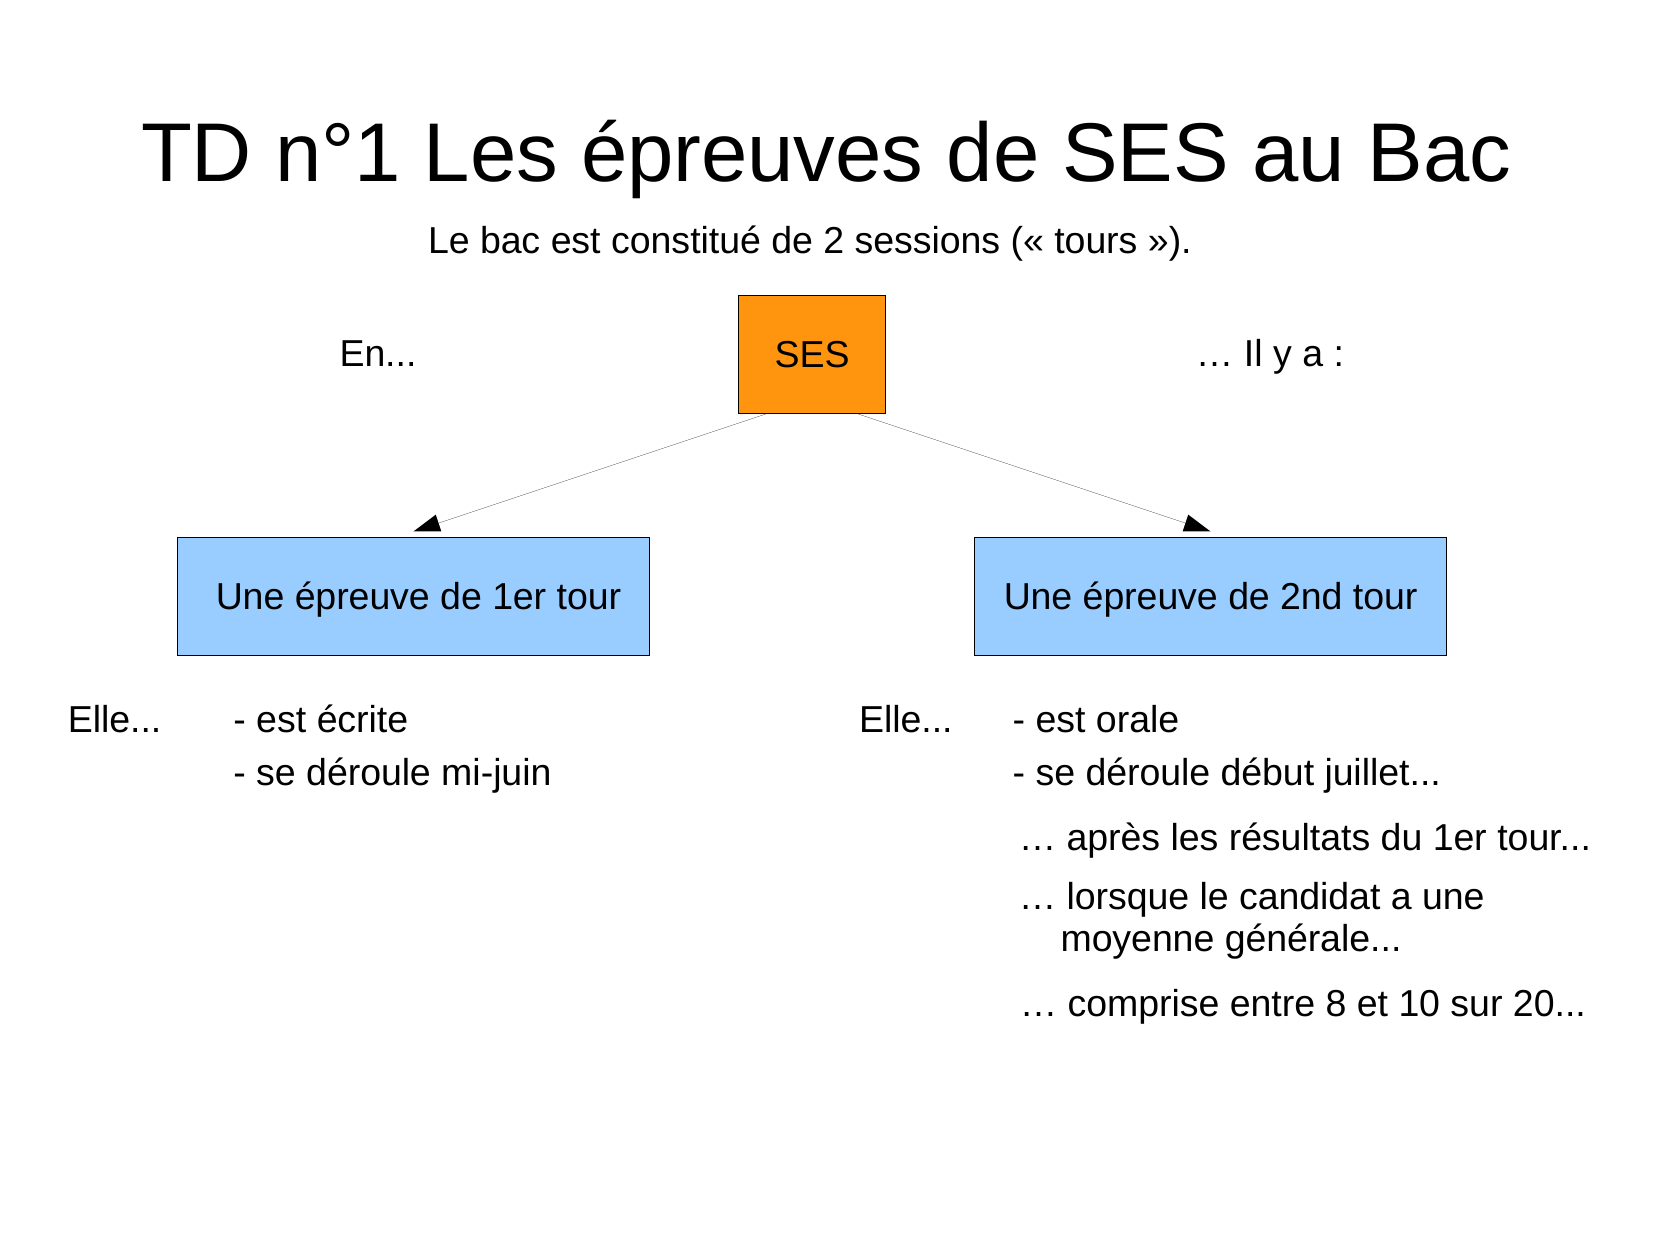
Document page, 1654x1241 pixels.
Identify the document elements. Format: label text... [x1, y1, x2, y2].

text_box Elle... [53, 690, 177, 774]
title TD n°1 Les épreuves de SES au Bac [82, 49, 1571, 257]
text_box - est orale [998, 690, 1195, 744]
text_box SES [738, 295, 886, 414]
text_box Une épreuve de 2nd tour [974, 537, 1447, 656]
text_box … Il y a : [1181, 324, 1359, 382]
text_box … comprise entre 8 et 10 sur 20... [1004, 975, 1613, 1032]
text_box En... [324, 324, 432, 382]
text_box - se déroule début juillet... [998, 744, 1458, 801]
text_box … lorsque le candidat a une moyenne générale... [1003, 868, 1501, 967]
text_box … après les résultats du 1er tour... [1003, 809, 1630, 892]
text_box - se déroule mi-juin [218, 744, 568, 801]
text_box Elle... [844, 690, 968, 748]
text_box - est écrite [218, 690, 424, 744]
text_box Une épreuve de 1er tour [177, 537, 650, 656]
text_box Le bac est constitué de 2 sessions (« tours »). [413, 212, 1209, 270]
